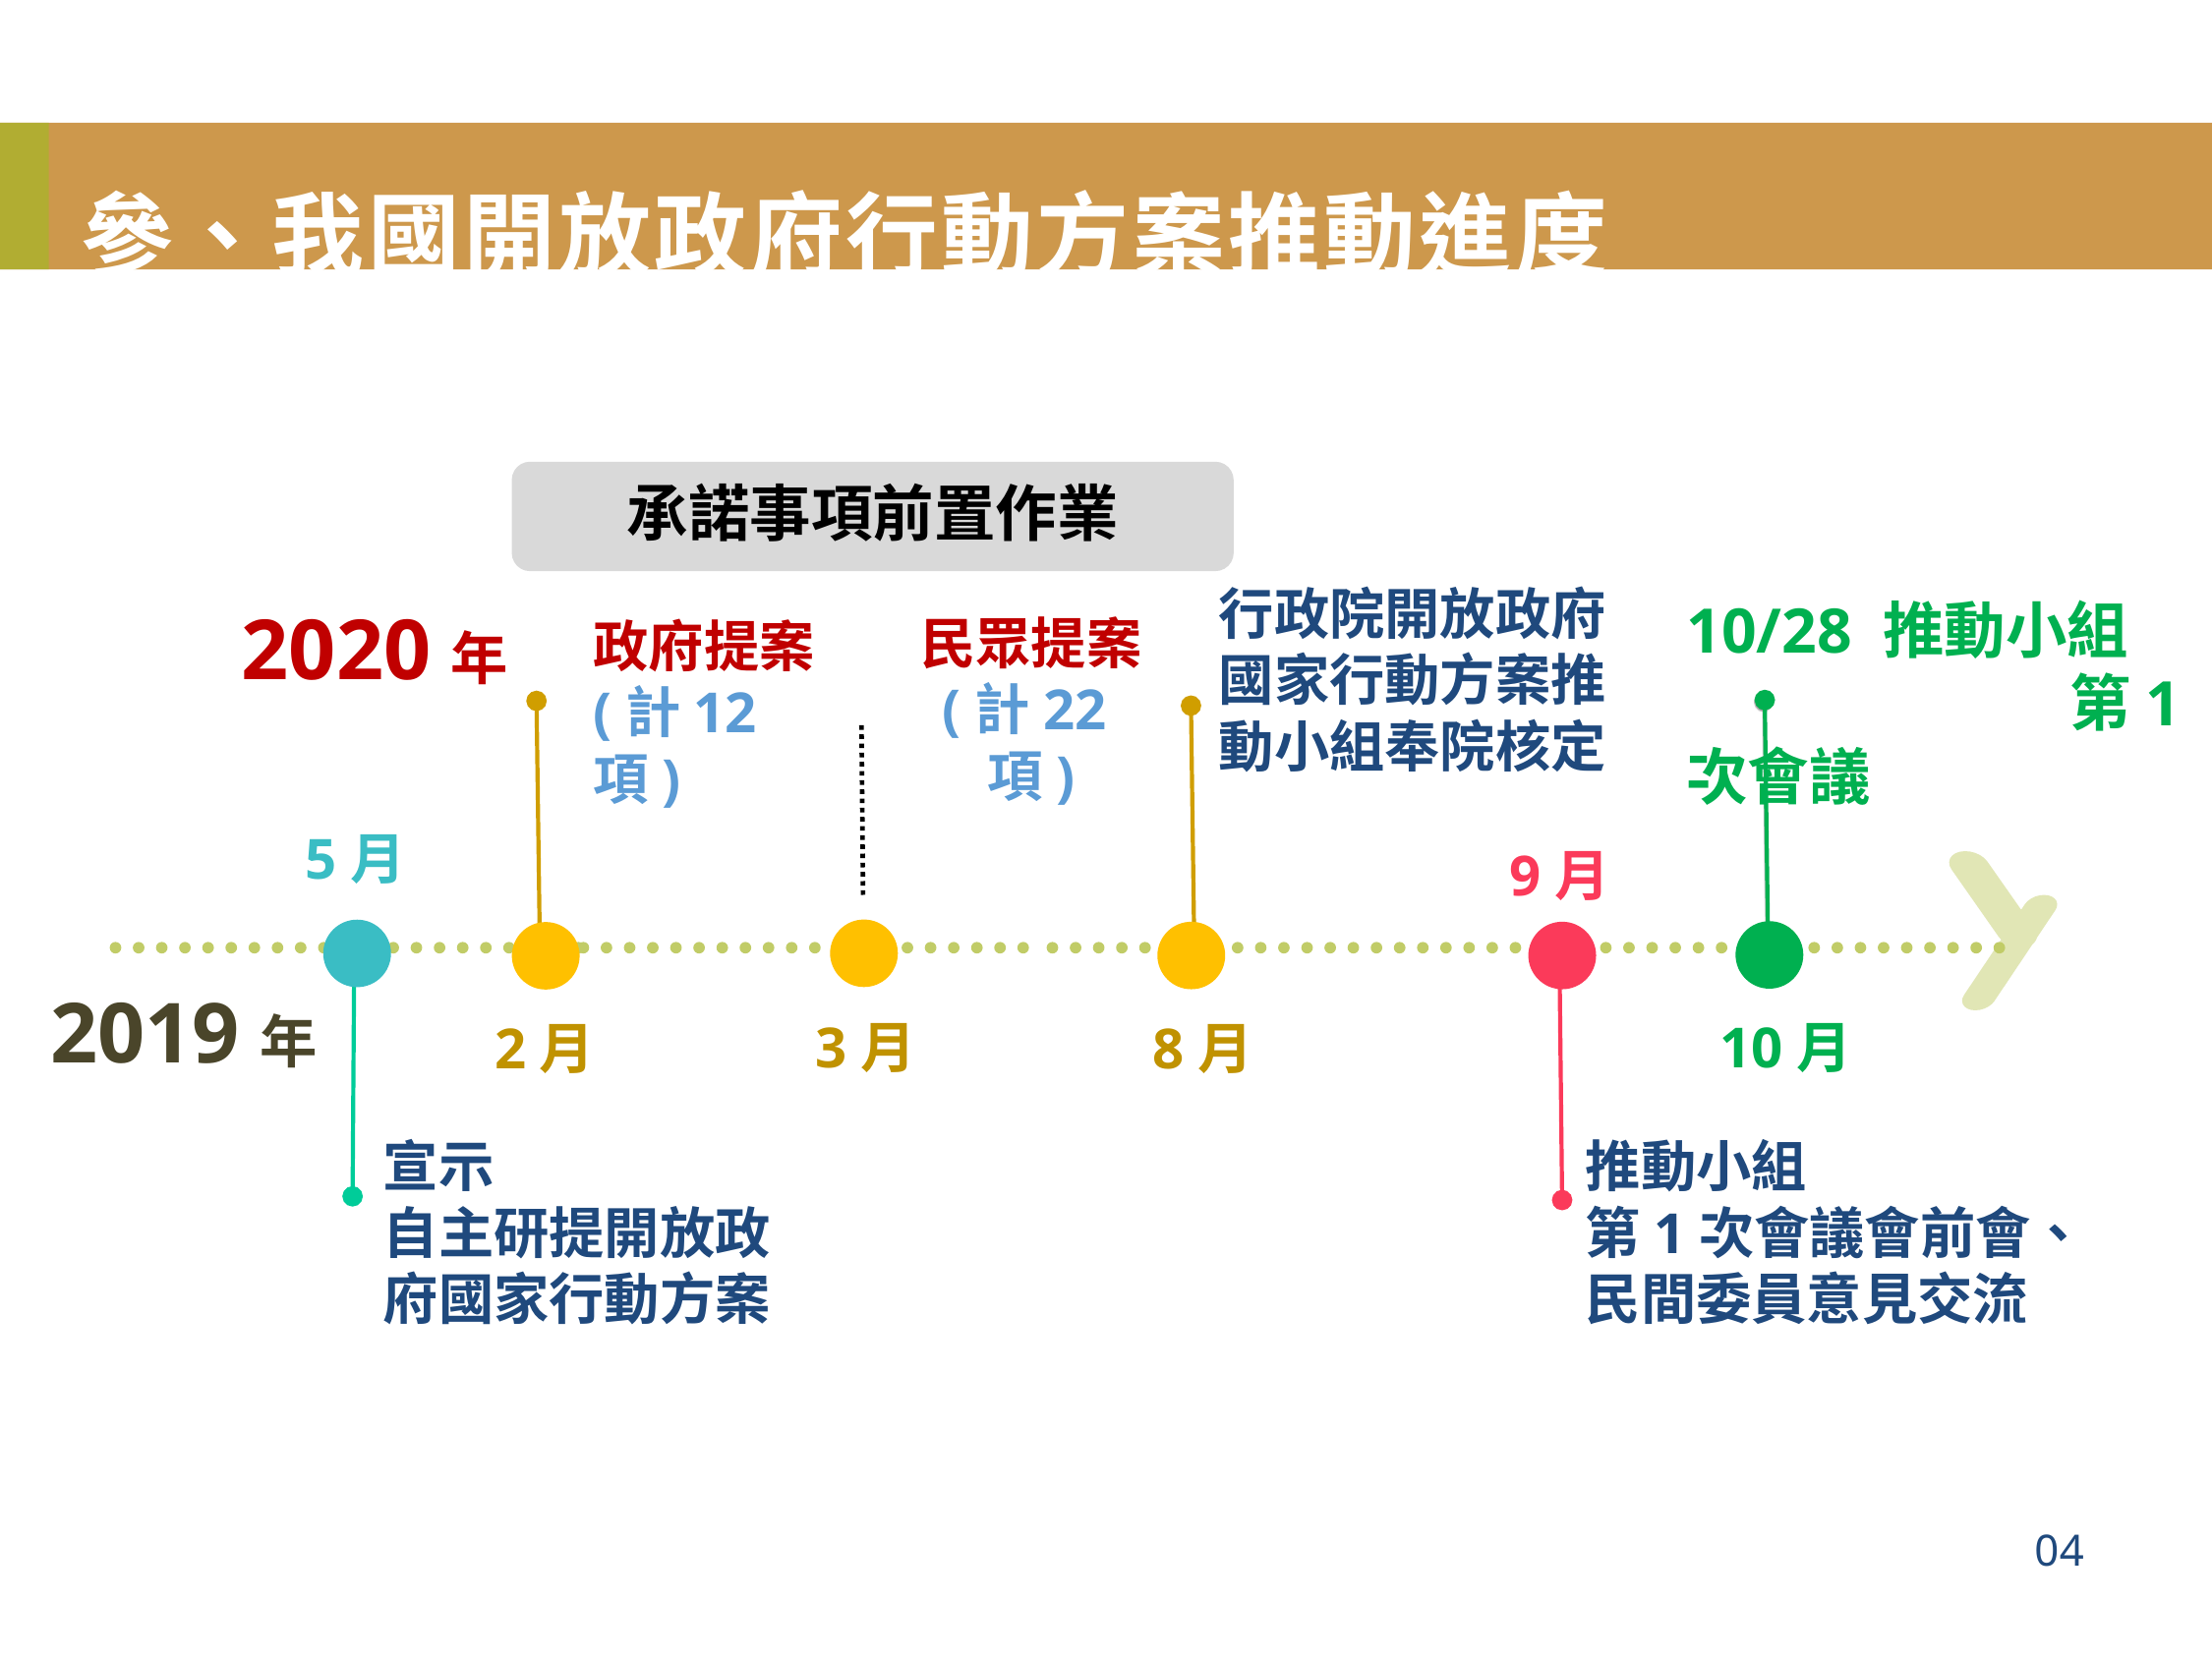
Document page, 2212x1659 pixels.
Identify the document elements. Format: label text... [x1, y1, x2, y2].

text_box [739, 942, 752, 954]
text_box [1970, 942, 1983, 954]
text_box [1046, 942, 1059, 954]
text_box 參、我國開放政府行動方案推動進度 [81, 177, 2121, 289]
text_box [1157, 921, 1226, 990]
text_box [970, 942, 983, 954]
text_box [480, 942, 493, 954]
text_box [1485, 942, 1498, 954]
text_box [1947, 942, 1959, 954]
text_box [808, 942, 821, 954]
text_box [1924, 942, 1936, 954]
text_box [669, 942, 682, 954]
text_box 承諾事項前置作業 [511, 461, 1234, 572]
text_box [1278, 942, 1290, 954]
text_box [623, 942, 636, 954]
text_box [1463, 942, 1476, 954]
text_box [924, 942, 937, 954]
text_box [1735, 921, 1804, 989]
text_box [948, 942, 960, 954]
text_box 行政院開放政府國家行動方案推動小組奉院核定 [1203, 571, 1626, 785]
text_box [1808, 942, 1821, 954]
text_box [1716, 942, 1728, 954]
text_box [248, 942, 261, 954]
text_box [994, 942, 1007, 954]
text_box [1623, 942, 1635, 954]
text_box 推動小組 第1次會議會前會、 民間委員意見交流 [1570, 1123, 2067, 1339]
text_box 04 [2034, 1523, 2128, 1575]
text_box [271, 942, 284, 954]
text_box 8月 [1130, 1005, 1276, 1088]
text_box [647, 942, 659, 954]
text_box [294, 942, 307, 954]
text_box [1949, 851, 2058, 1010]
text_box [1669, 942, 1681, 954]
text_box [502, 922, 590, 990]
text_box [1370, 942, 1383, 954]
text_box [0, 122, 2212, 270]
text_box [1417, 942, 1429, 954]
text_box [434, 942, 446, 954]
text_box 9月 [1486, 832, 1633, 915]
text_box [1116, 942, 1129, 954]
text_box [786, 942, 798, 954]
text_box [1347, 942, 1360, 954]
text_box 5月 [282, 816, 429, 898]
text_box [109, 942, 122, 954]
text_box [225, 942, 238, 954]
text_box [1324, 942, 1336, 954]
text_box 10/28 推動小組 第1次會議 [1671, 584, 2199, 820]
text_box [133, 942, 145, 954]
text_box [601, 942, 612, 954]
text_box 3月 [792, 1004, 939, 1087]
text_box [1439, 942, 1452, 954]
text_box 2020年 [193, 589, 557, 704]
text_box [1692, 942, 1705, 954]
text_box [830, 919, 899, 988]
text_box [716, 942, 728, 954]
text_box [1138, 942, 1151, 954]
text_box [1646, 942, 1659, 954]
text_box [1900, 942, 1913, 954]
text_box [1509, 942, 1522, 954]
text_box [1231, 942, 1244, 954]
text_box 2019年 [12, 972, 352, 1087]
text_box [1854, 942, 1867, 954]
text_box 民眾提案 (計22項) [902, 601, 1160, 815]
text_box [1832, 942, 1843, 954]
text_box [155, 942, 168, 954]
text_box [1393, 942, 1406, 954]
text_box [456, 942, 469, 954]
text_box [1301, 942, 1313, 954]
text_box [762, 942, 775, 954]
text_box [1878, 942, 1890, 954]
text_box [1017, 942, 1029, 954]
text_box [902, 942, 913, 954]
text_box [1600, 942, 1612, 954]
text_box 宣示 自主研提開放政府國家行動方案 [369, 1123, 822, 1339]
text_box 10月 [1696, 1004, 1876, 1087]
text_box [410, 942, 423, 954]
text_box [179, 942, 191, 954]
text_box [318, 919, 399, 988]
text_box [1528, 921, 1597, 990]
text_box [693, 942, 705, 954]
text_box [1070, 942, 1081, 954]
text_box 政府提案 (計12項) [578, 603, 848, 818]
text_box 2月 [472, 1005, 618, 1088]
text_box [202, 942, 214, 954]
text_box [1092, 942, 1105, 954]
text_box [1254, 942, 1267, 954]
